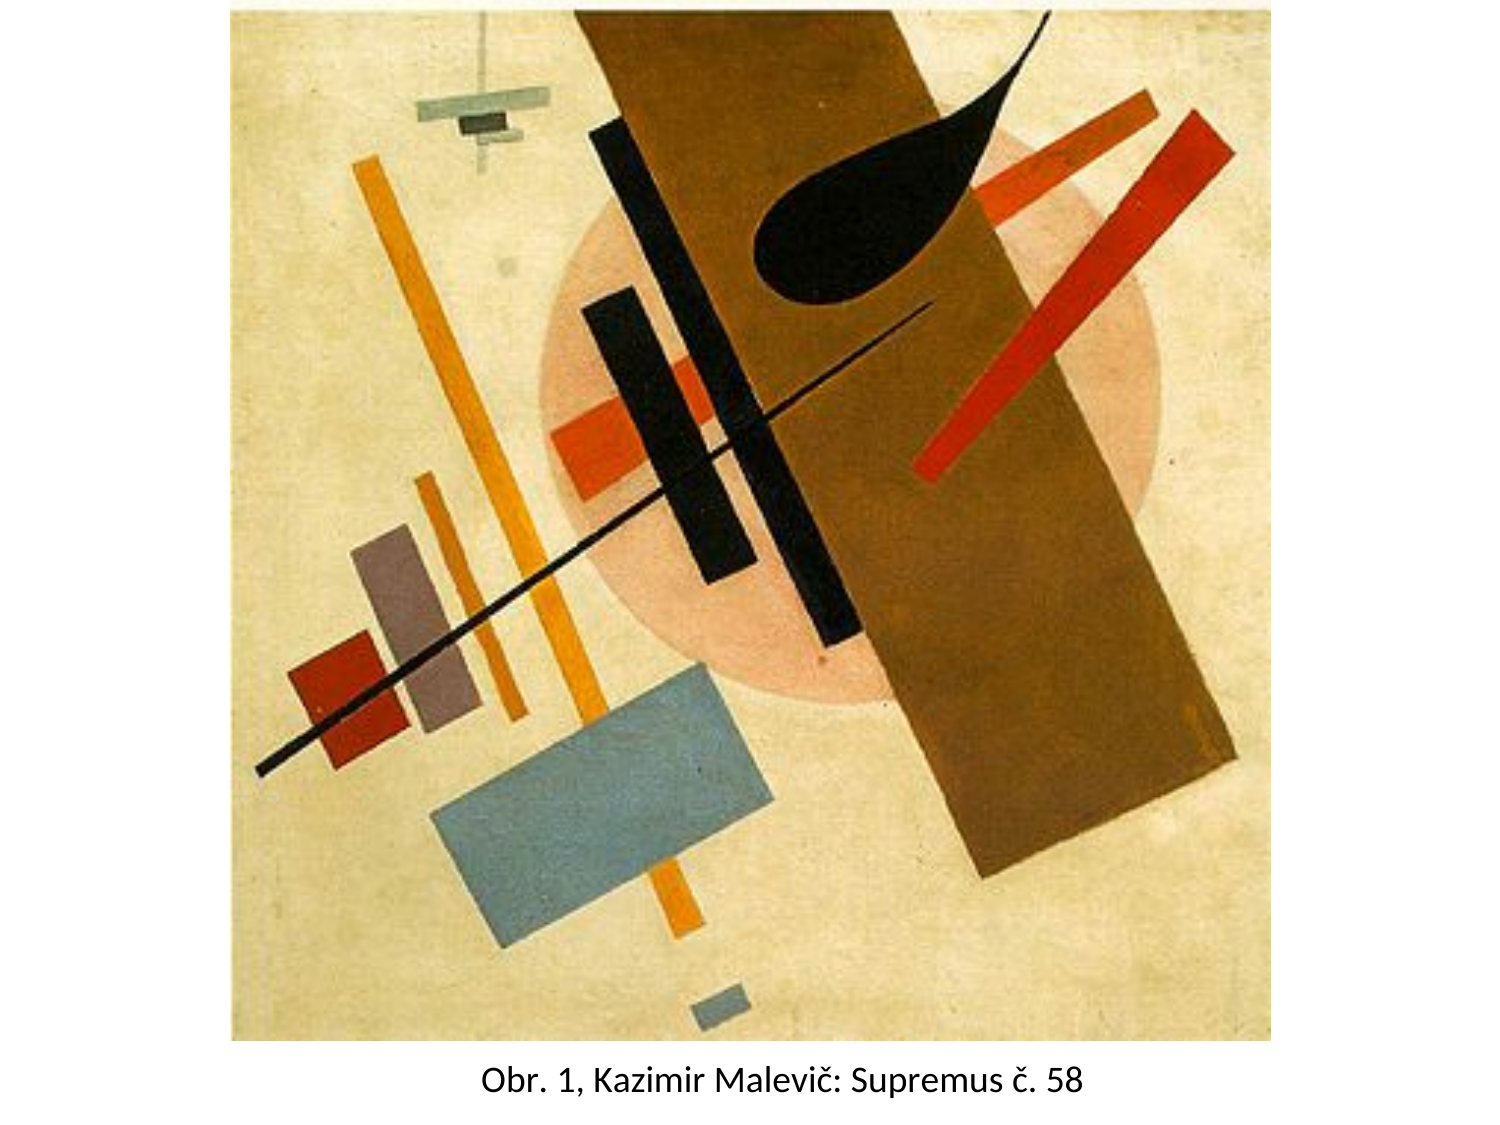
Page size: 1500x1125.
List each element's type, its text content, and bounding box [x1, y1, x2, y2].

text_box [230, 0, 1271, 1041]
text_box Obr. 1, Kazimir Malevič: Supremus č. 58 [466, 1046, 1152, 1108]
